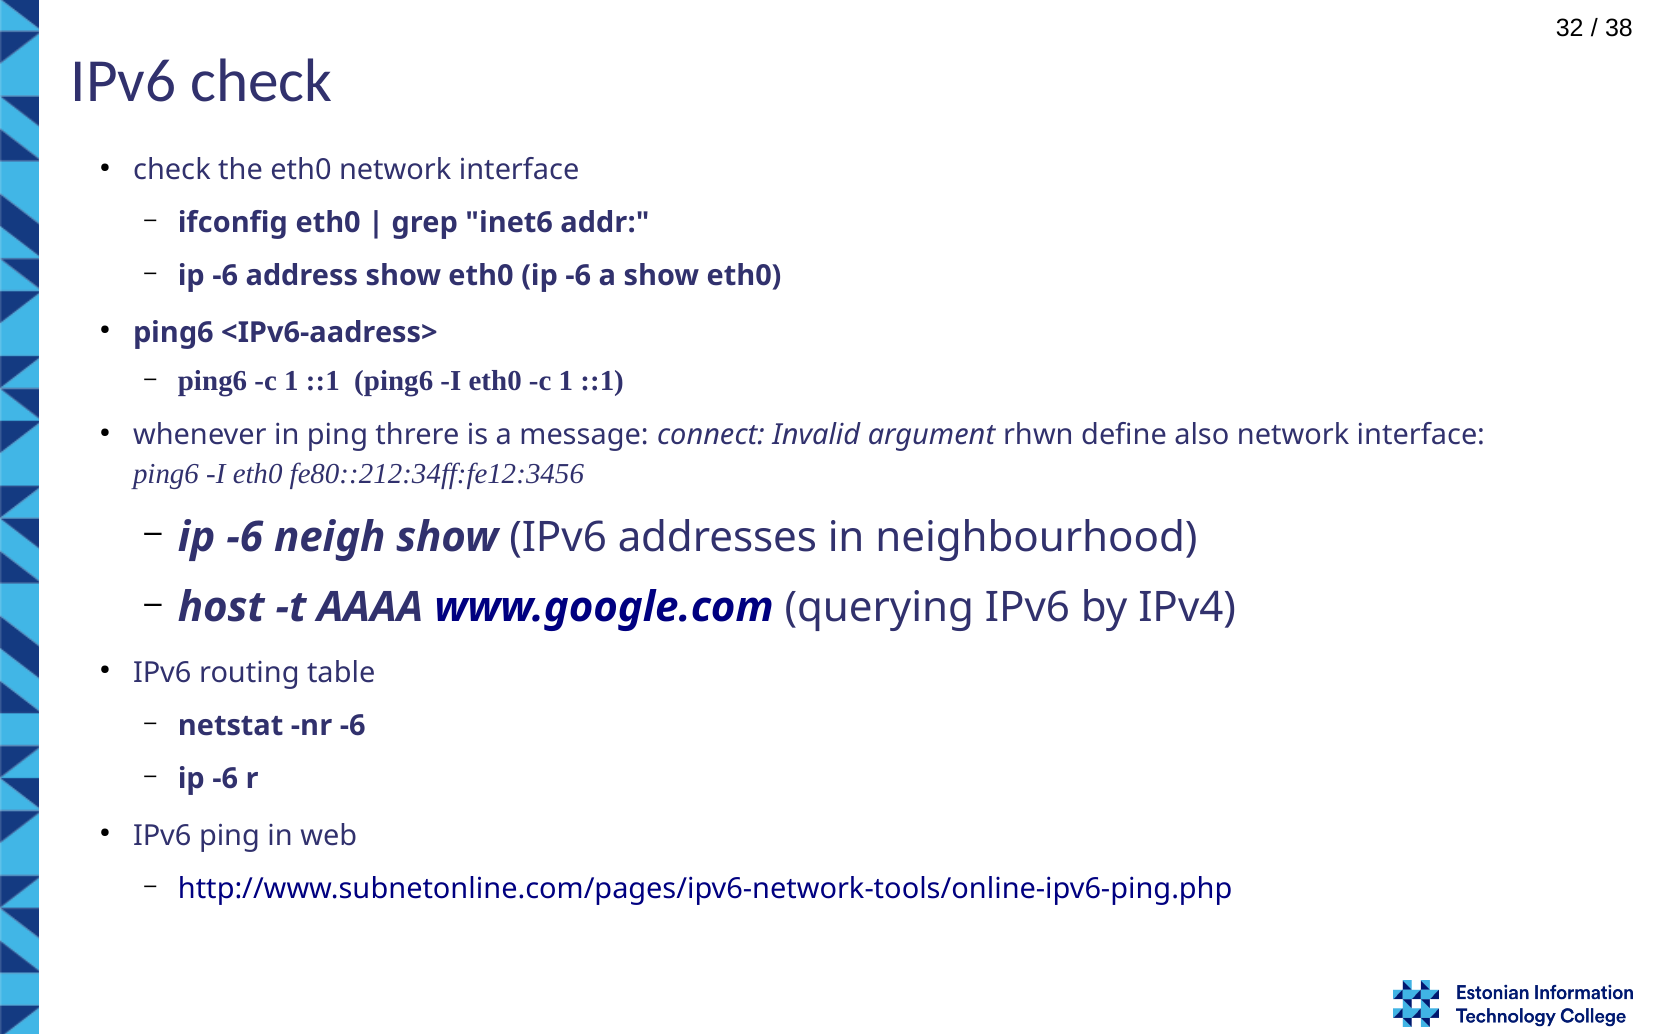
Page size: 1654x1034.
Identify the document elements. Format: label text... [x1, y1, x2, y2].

list check the eth0 network interface ifconfig eth0 | grep "inet6 addr:" ip -6 address show eth0 (ip -6 a show eth0) ping6 <IPv6-aadress> ping6 -c 1 ::1 (ping6 -I eth0 -c 1 ::1) whenever in ping threre is a message: connect: Invalid argument rhwn define also network interface: ping6 -I eth0 fe80::212:34ff:fe12:3456 ip -6 neigh show (IPv6 addresses in neighbourhood) host -t AAAA www.google.com (querying IPv6 by IPv4) IPv6 routing table netstat -nr -6 ip -6 r IPv6 ping in web http://www.subnetonline.com/pages/ipv6-network-tools/online-ipv6-ping.php [88, 148, 1544, 916]
picture [1393, 980, 1633, 1027]
title IPv6 check [70, 41, 1630, 130]
